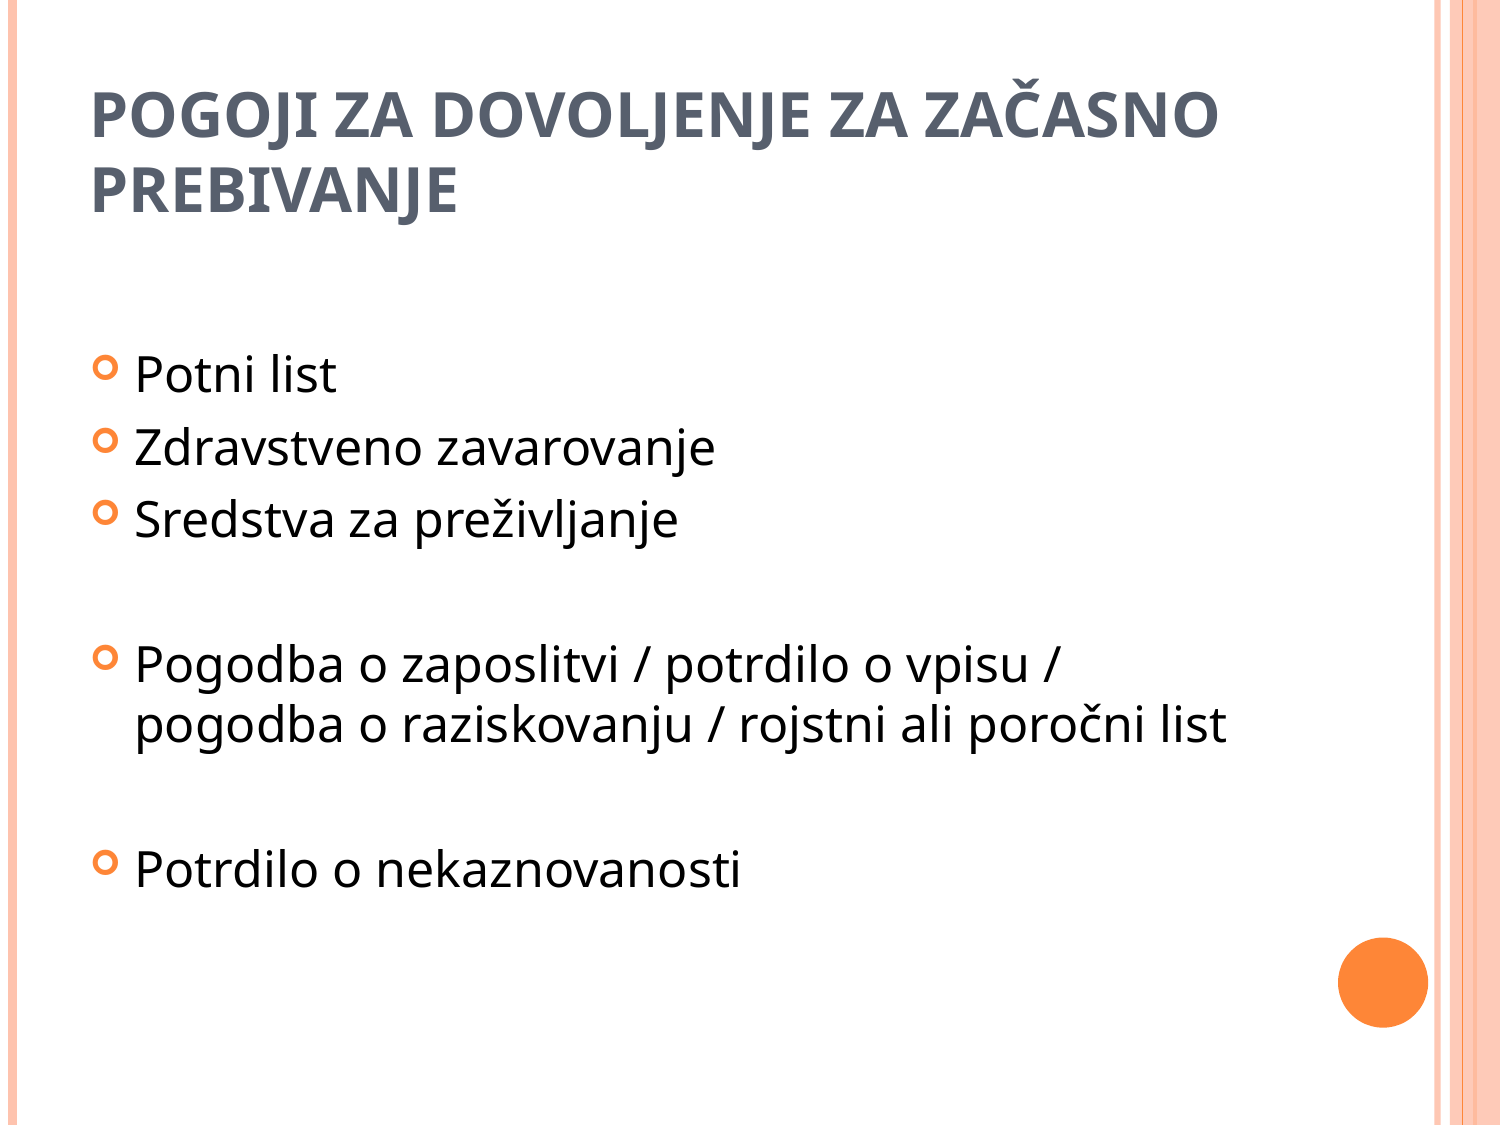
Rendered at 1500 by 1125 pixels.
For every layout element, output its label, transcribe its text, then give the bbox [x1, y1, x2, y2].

title POGOJI ZA DOVOLJENJE ZA ZAČASNO PREBIVANJE [74, 44, 1300, 233]
list Potni list Zdravstveno zavarovanje Sredstva za preživljanje Pogodba o zaposlitvi / potrdilo o vpisu / pogodba o raziskovanju / rojstni ali poročni list Potrdilo o nekaznovanosti [74, 262, 1300, 1063]
